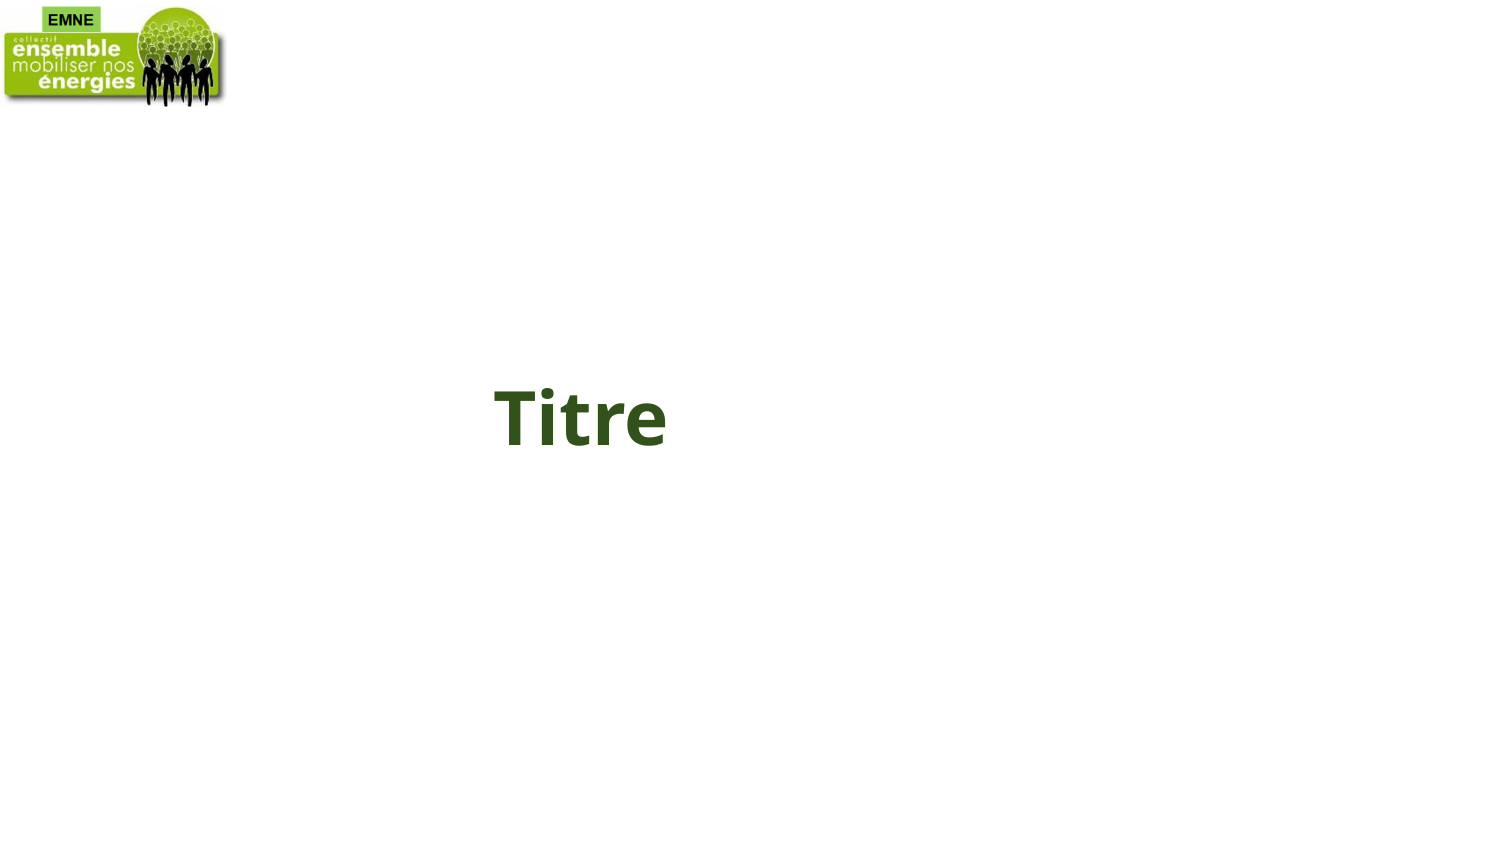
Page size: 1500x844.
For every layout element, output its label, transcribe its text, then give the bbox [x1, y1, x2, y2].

title Titre [478, 179, 1447, 476]
